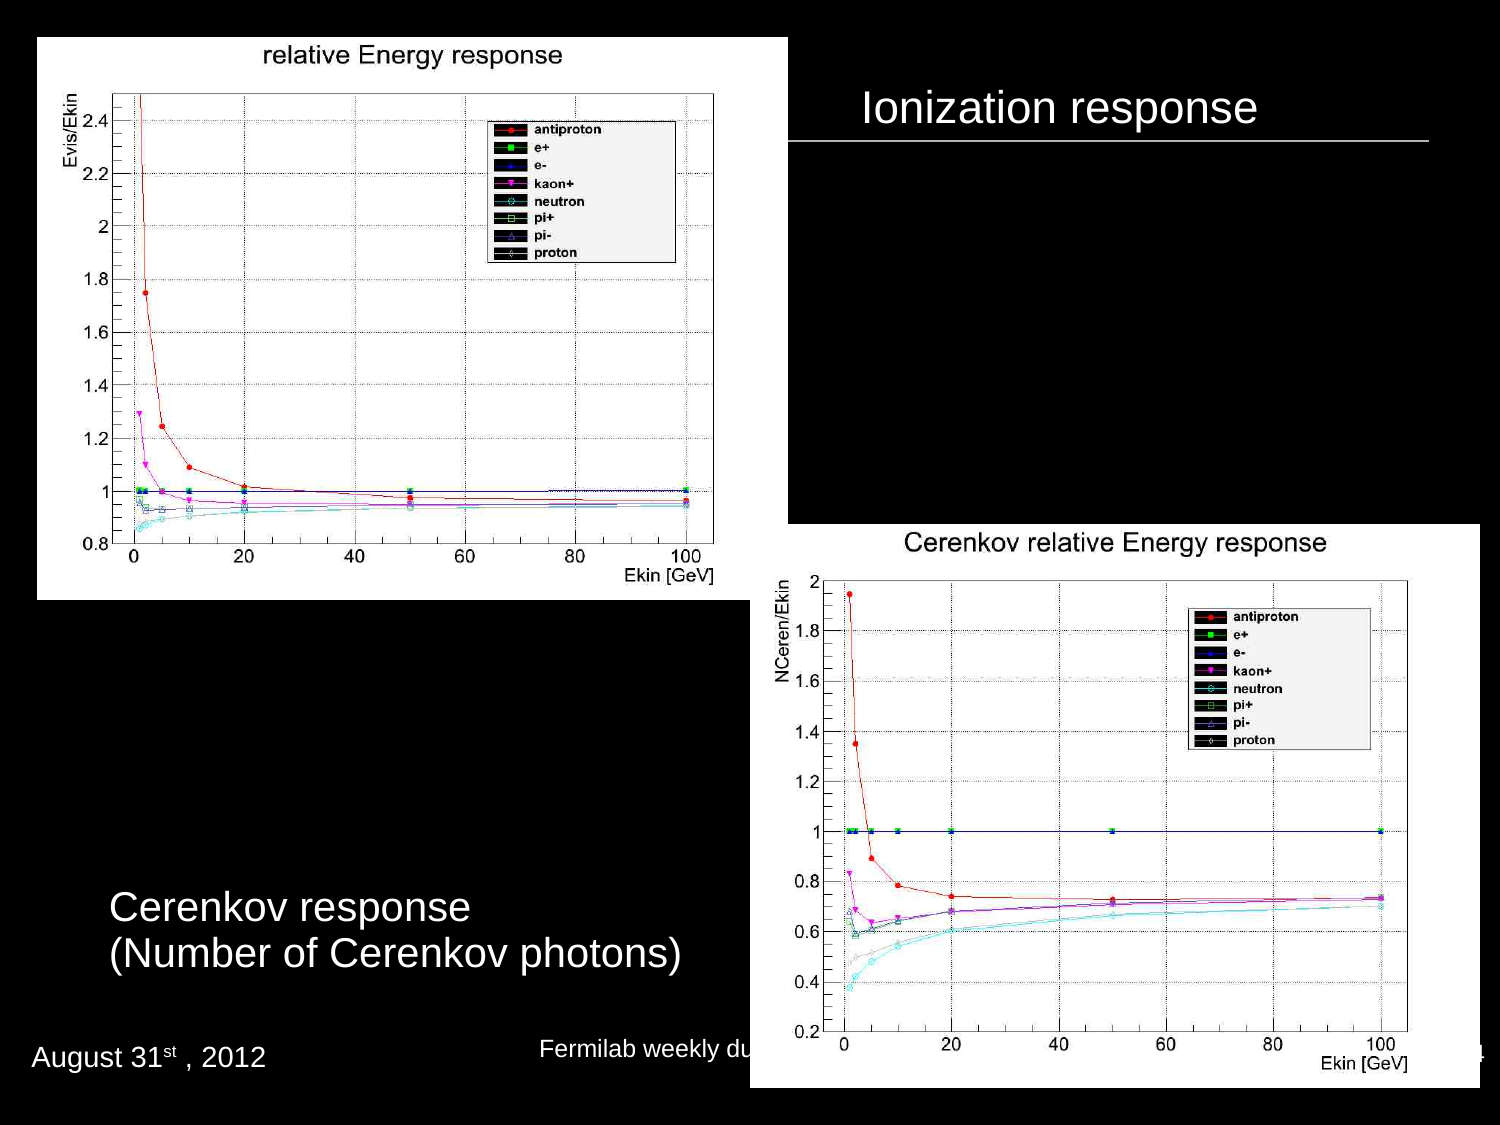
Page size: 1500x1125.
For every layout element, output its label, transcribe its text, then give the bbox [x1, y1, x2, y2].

text_box Cerenkov response (Number of Cerenkov photons) [94, 876, 698, 984]
picture [37, 37, 1480, 1088]
text_box Ionization response [846, 75, 1274, 142]
